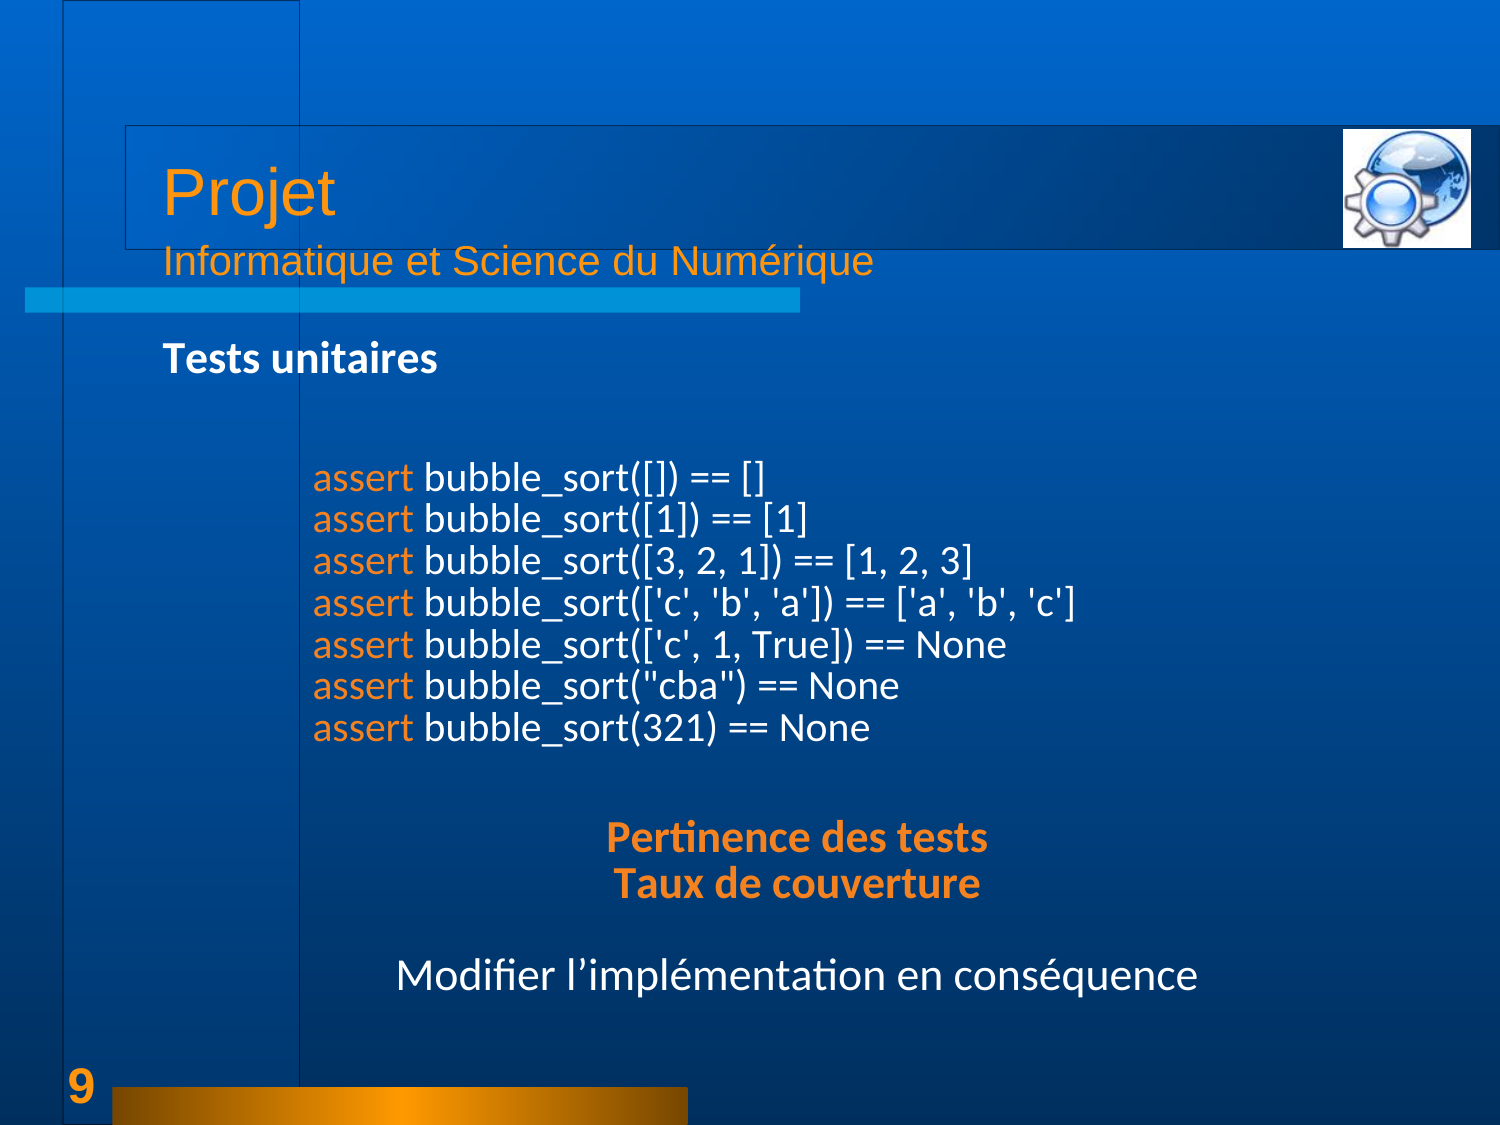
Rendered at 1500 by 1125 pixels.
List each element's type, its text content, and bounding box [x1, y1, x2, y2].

text_box Pertinence des tests Taux de couverture Modifier l’implémentation en conséquence [295, 811, 1300, 1047]
picture [1343, 129, 1471, 248]
text_box Tests unitaires assert bubble_sort([]) == [] assert bubble_sort([1]) == [1] assert bubble_sort([3, 2, 1]) == [1, 2, 3] assert bubble_sort(['c', 'b', 'a']) == ['a', 'b', 'c'] assert bubble_sort(['c', 1, True]) == None assert bubble_sort("cba") == None assert bubble_sort(321) == None [147, 331, 1477, 1070]
